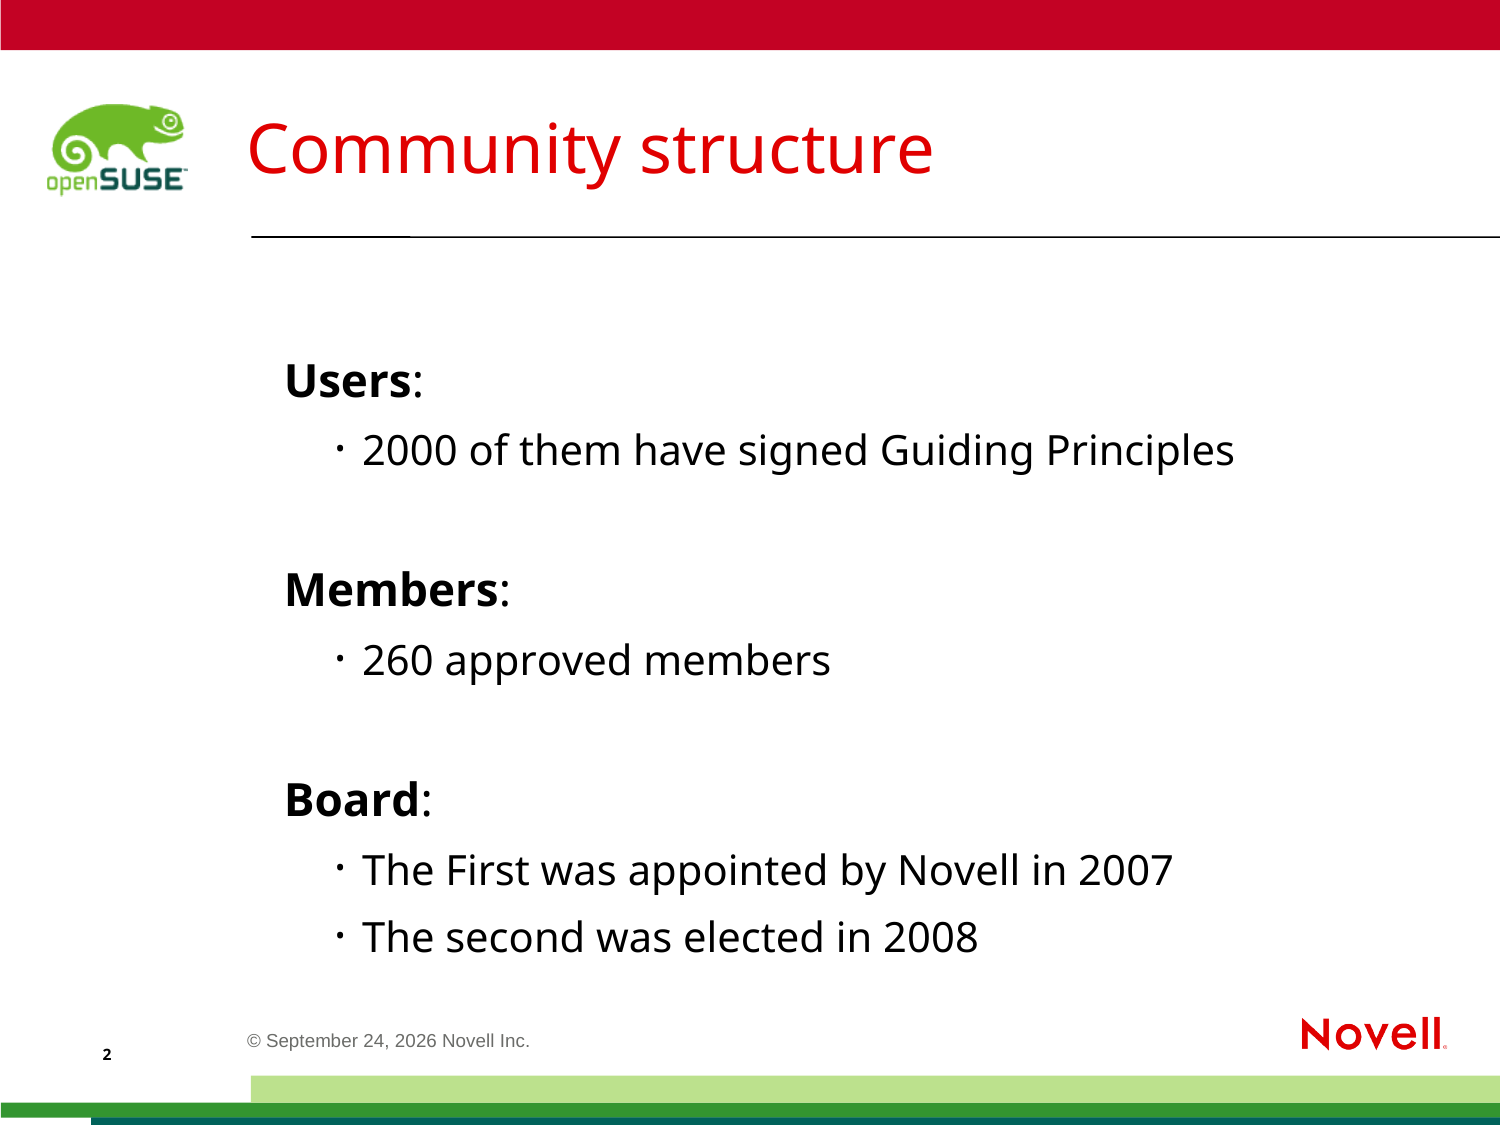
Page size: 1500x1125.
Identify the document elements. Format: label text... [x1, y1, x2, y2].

picture [47, 104, 188, 197]
list Users: 2000 of them have signed Guiding Principles Members: 260 approved members Board: The First was appointed by Novell in 2007 The second was elected in 2008 [245, 267, 1359, 995]
picture [1295, 1011, 1453, 1056]
title Community structure [246, 60, 1409, 239]
